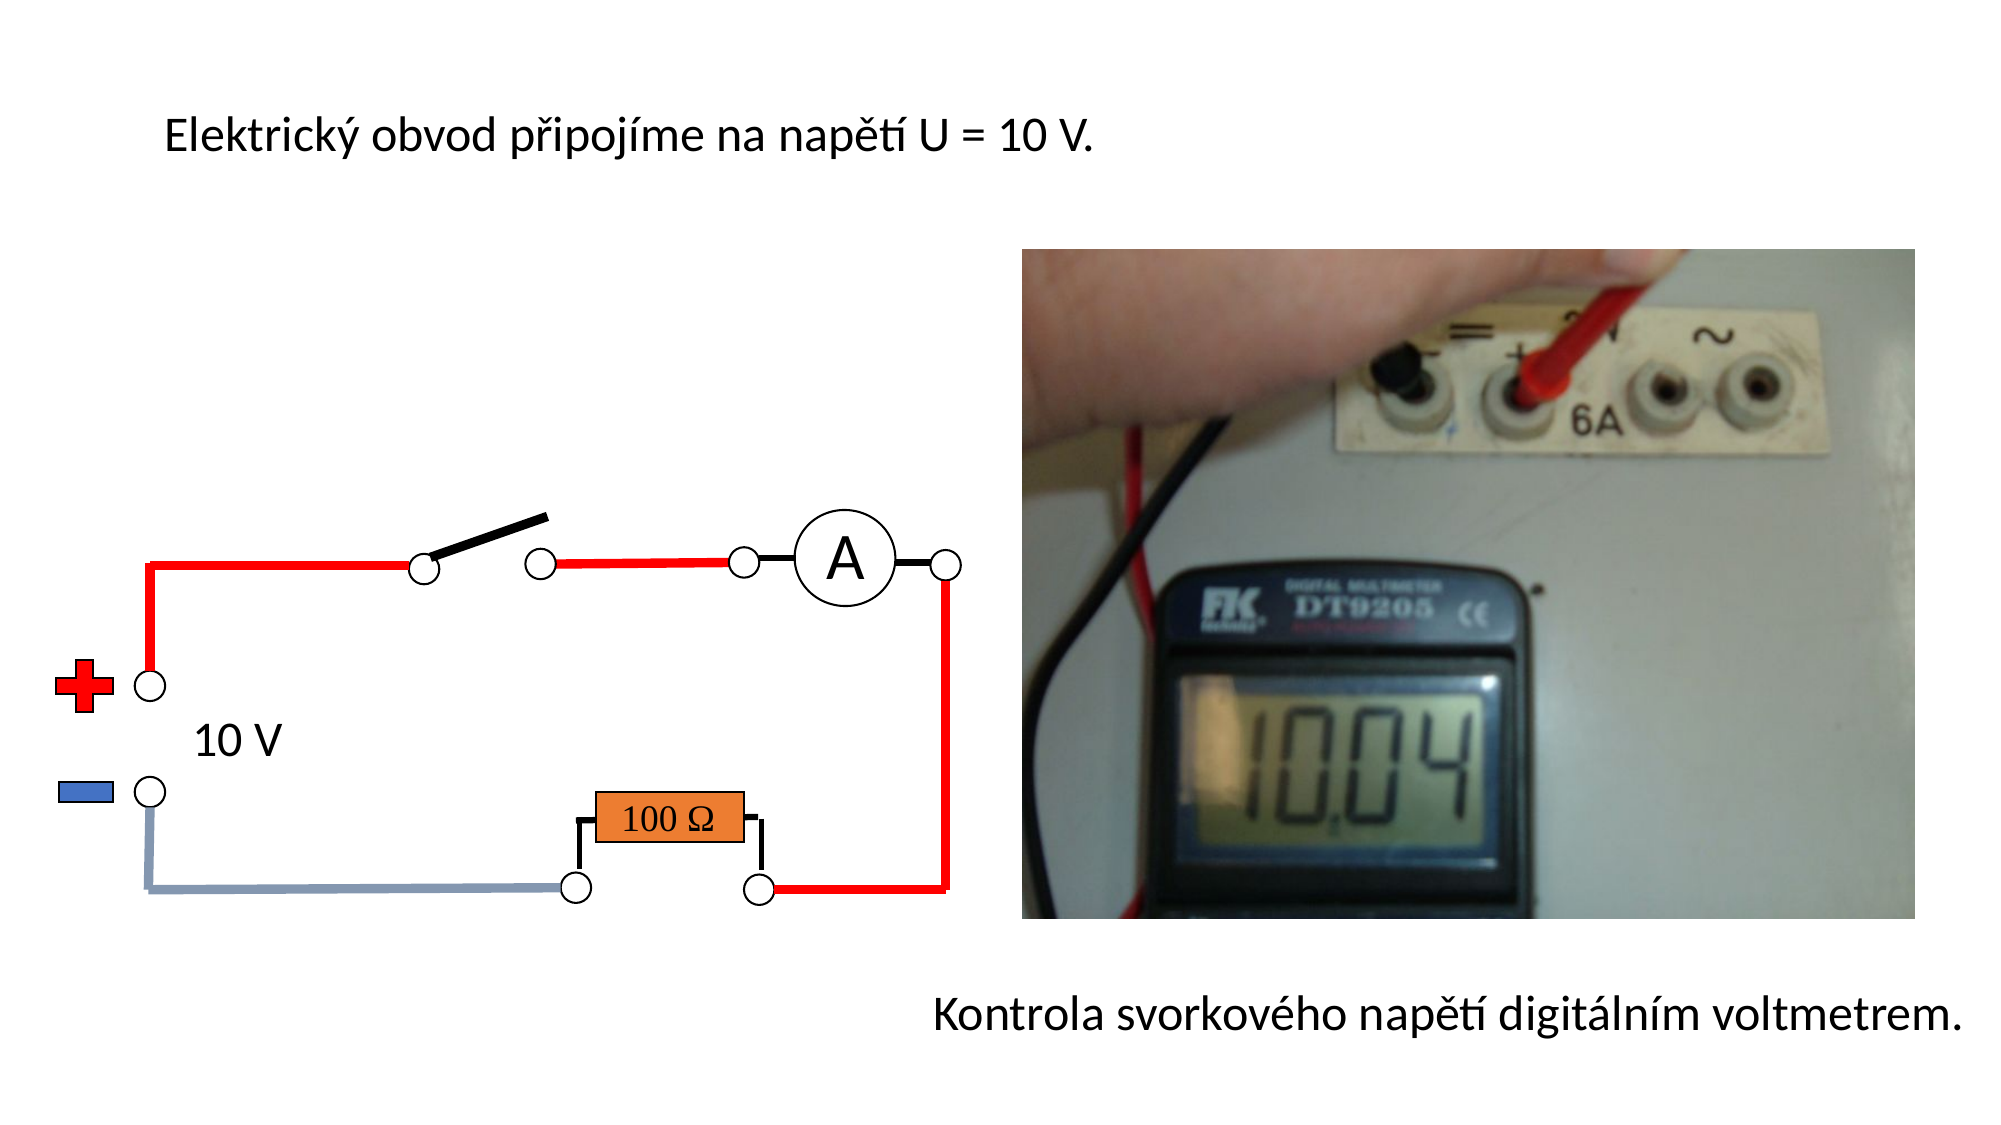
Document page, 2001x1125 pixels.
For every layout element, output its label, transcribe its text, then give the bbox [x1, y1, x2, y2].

text_box [730, 791, 744, 843]
text_box [55, 659, 113, 712]
text_box [561, 872, 592, 903]
text_box Elektrický obvod připojíme na napětí U = 10 V. [149, 93, 1111, 169]
text_box 10 V [177, 699, 298, 775]
text_box [59, 782, 113, 802]
text_box [134, 671, 166, 702]
text_box Kontrola svorkového napětí digitálním voltmetrem. [918, 973, 1980, 1049]
text_box A [811, 512, 880, 601]
text_box [596, 791, 606, 843]
picture [1022, 249, 1915, 919]
text_box 100 Ω [606, 786, 730, 847]
text_box A [811, 505, 880, 521]
text_box [525, 548, 556, 580]
text_box [743, 874, 774, 905]
text_box [930, 549, 961, 581]
text_box A [872, 596, 880, 601]
text_box [134, 776, 166, 807]
text_box [728, 547, 760, 578]
text_box [408, 553, 440, 585]
